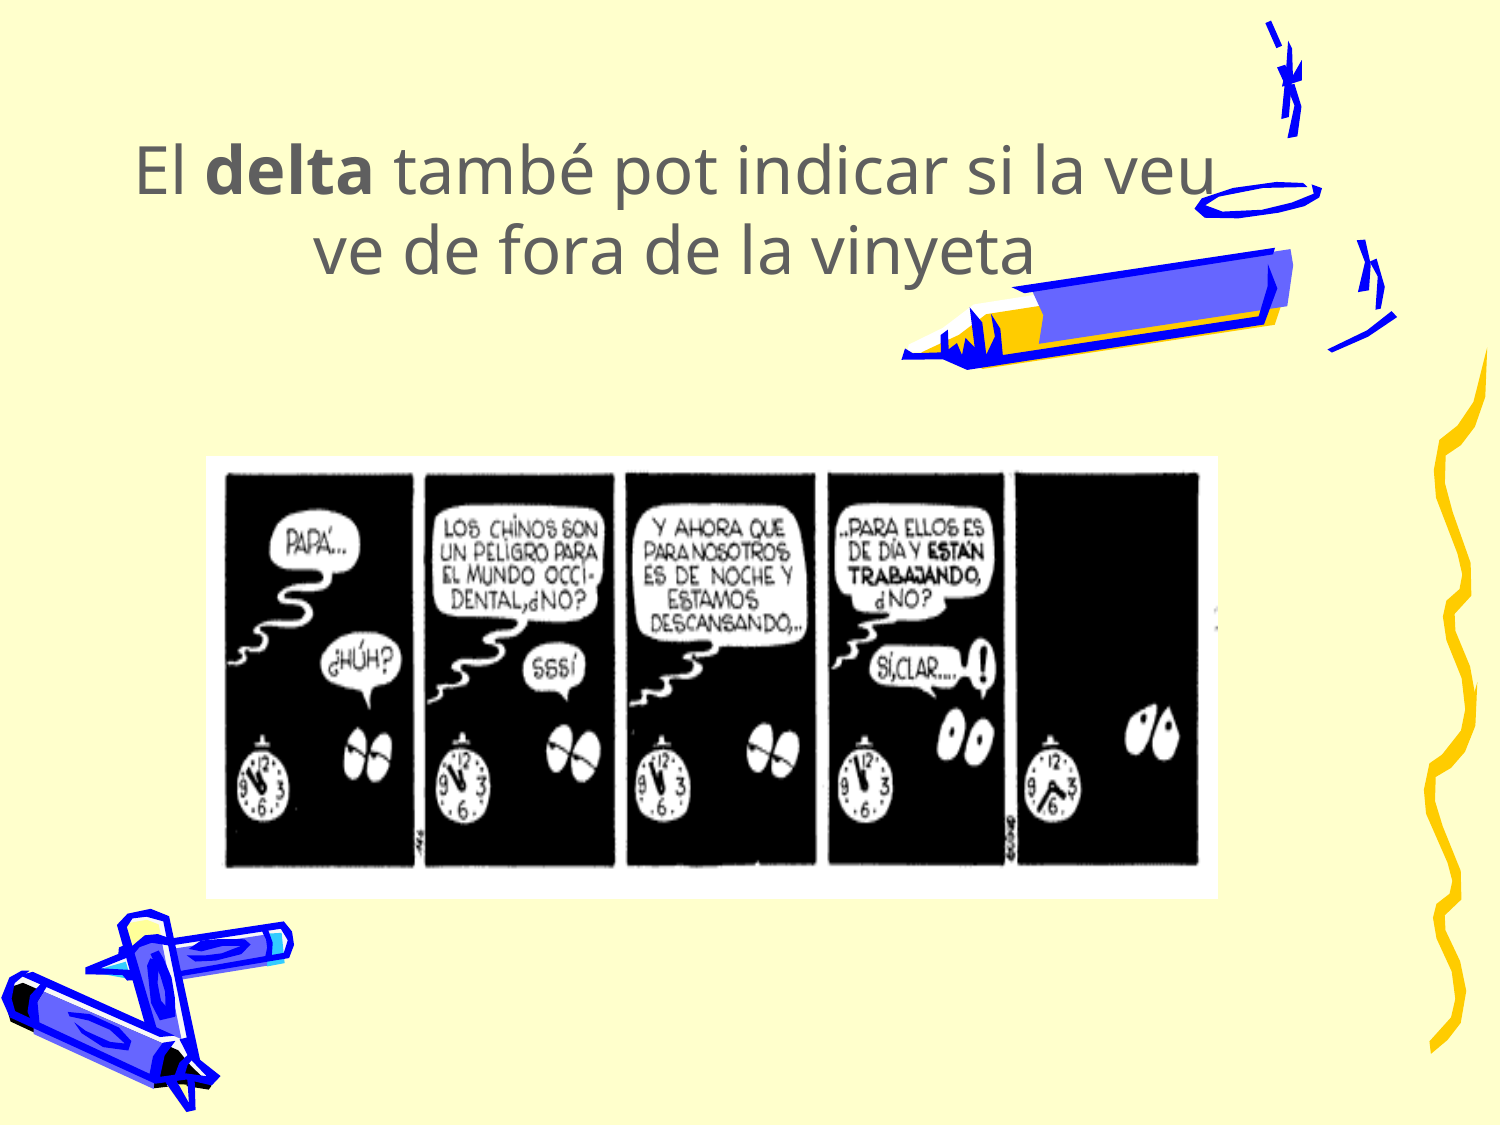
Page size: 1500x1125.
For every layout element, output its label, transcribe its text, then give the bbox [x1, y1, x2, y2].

title El delta també pot indicar si la veu ve de fora de la vinyeta [112, 107, 1240, 296]
picture [206, 456, 1218, 899]
